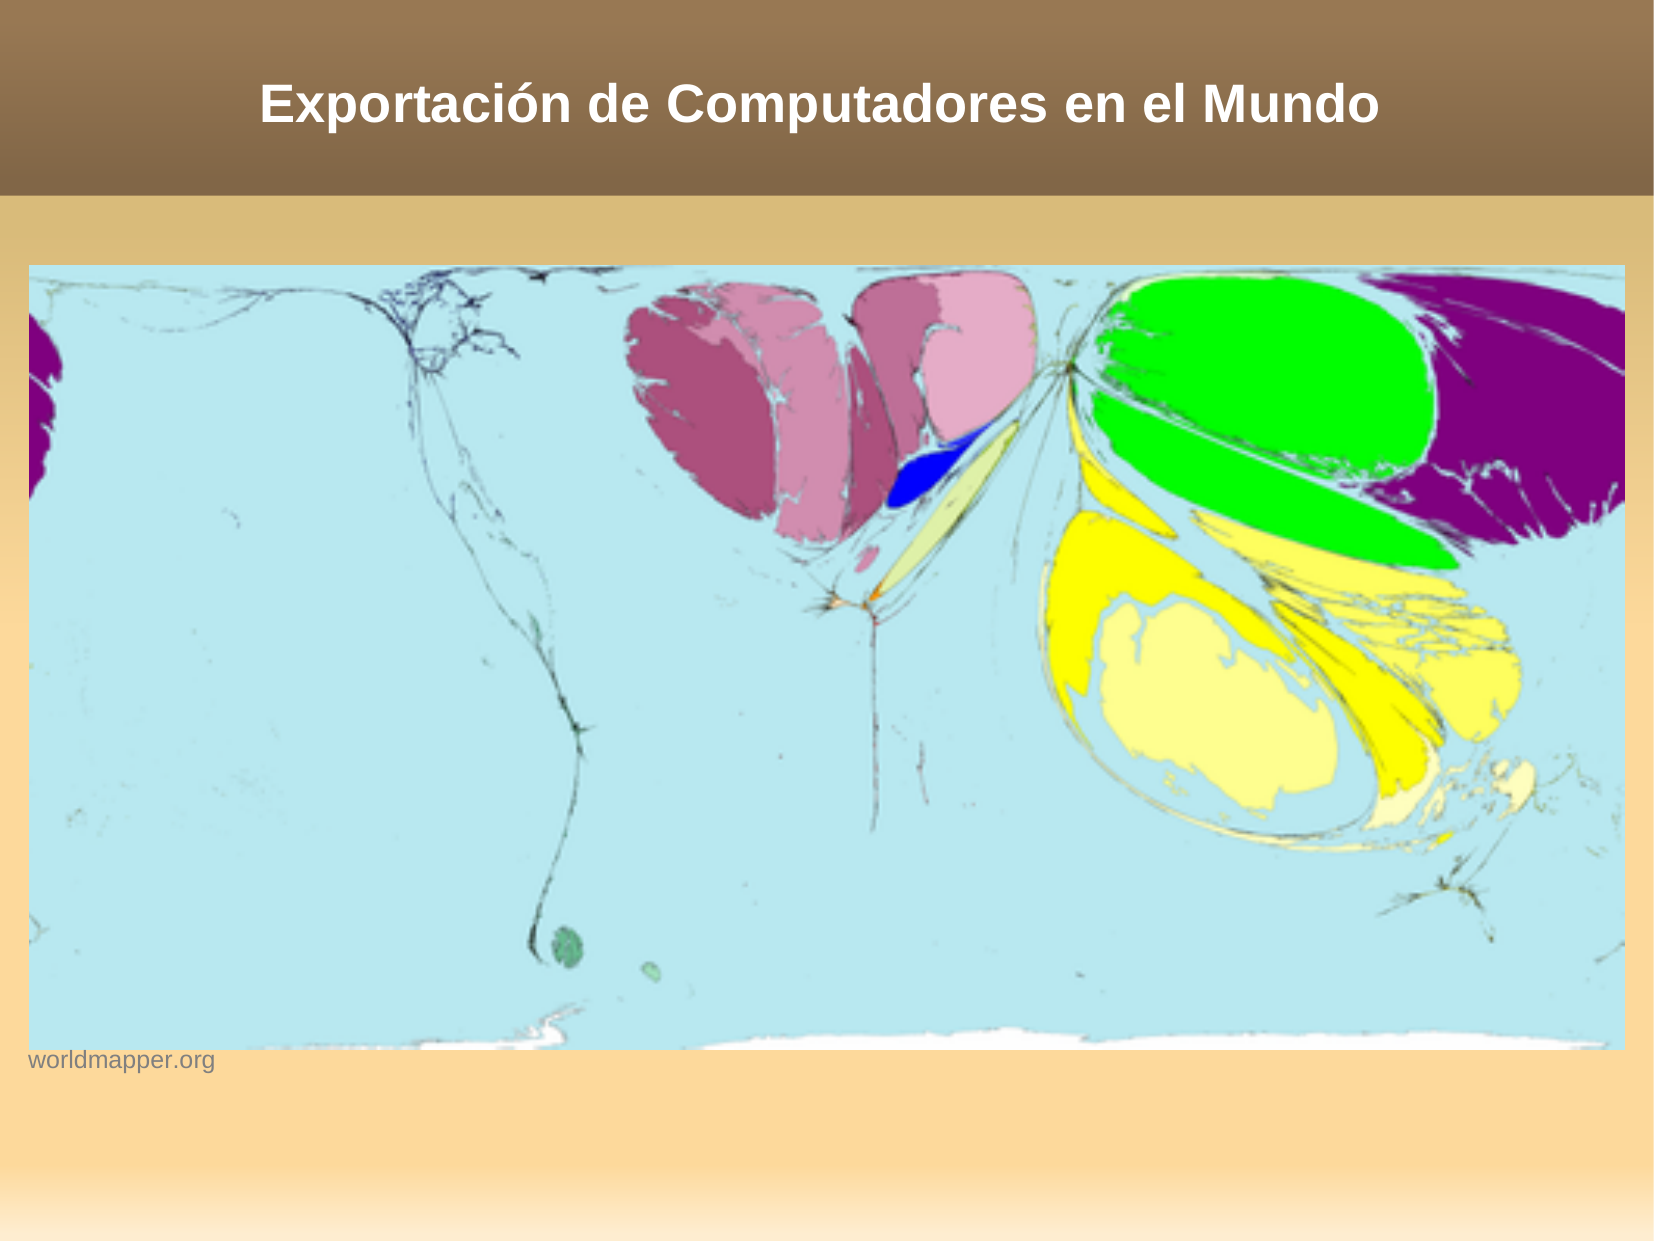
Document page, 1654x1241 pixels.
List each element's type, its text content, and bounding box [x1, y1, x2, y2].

title Exportación de Computadores en el Mundo [76, 0, 1565, 208]
text_box worldmapper.org [28, 1045, 214, 1074]
picture [0, 0, 1654, 1241]
